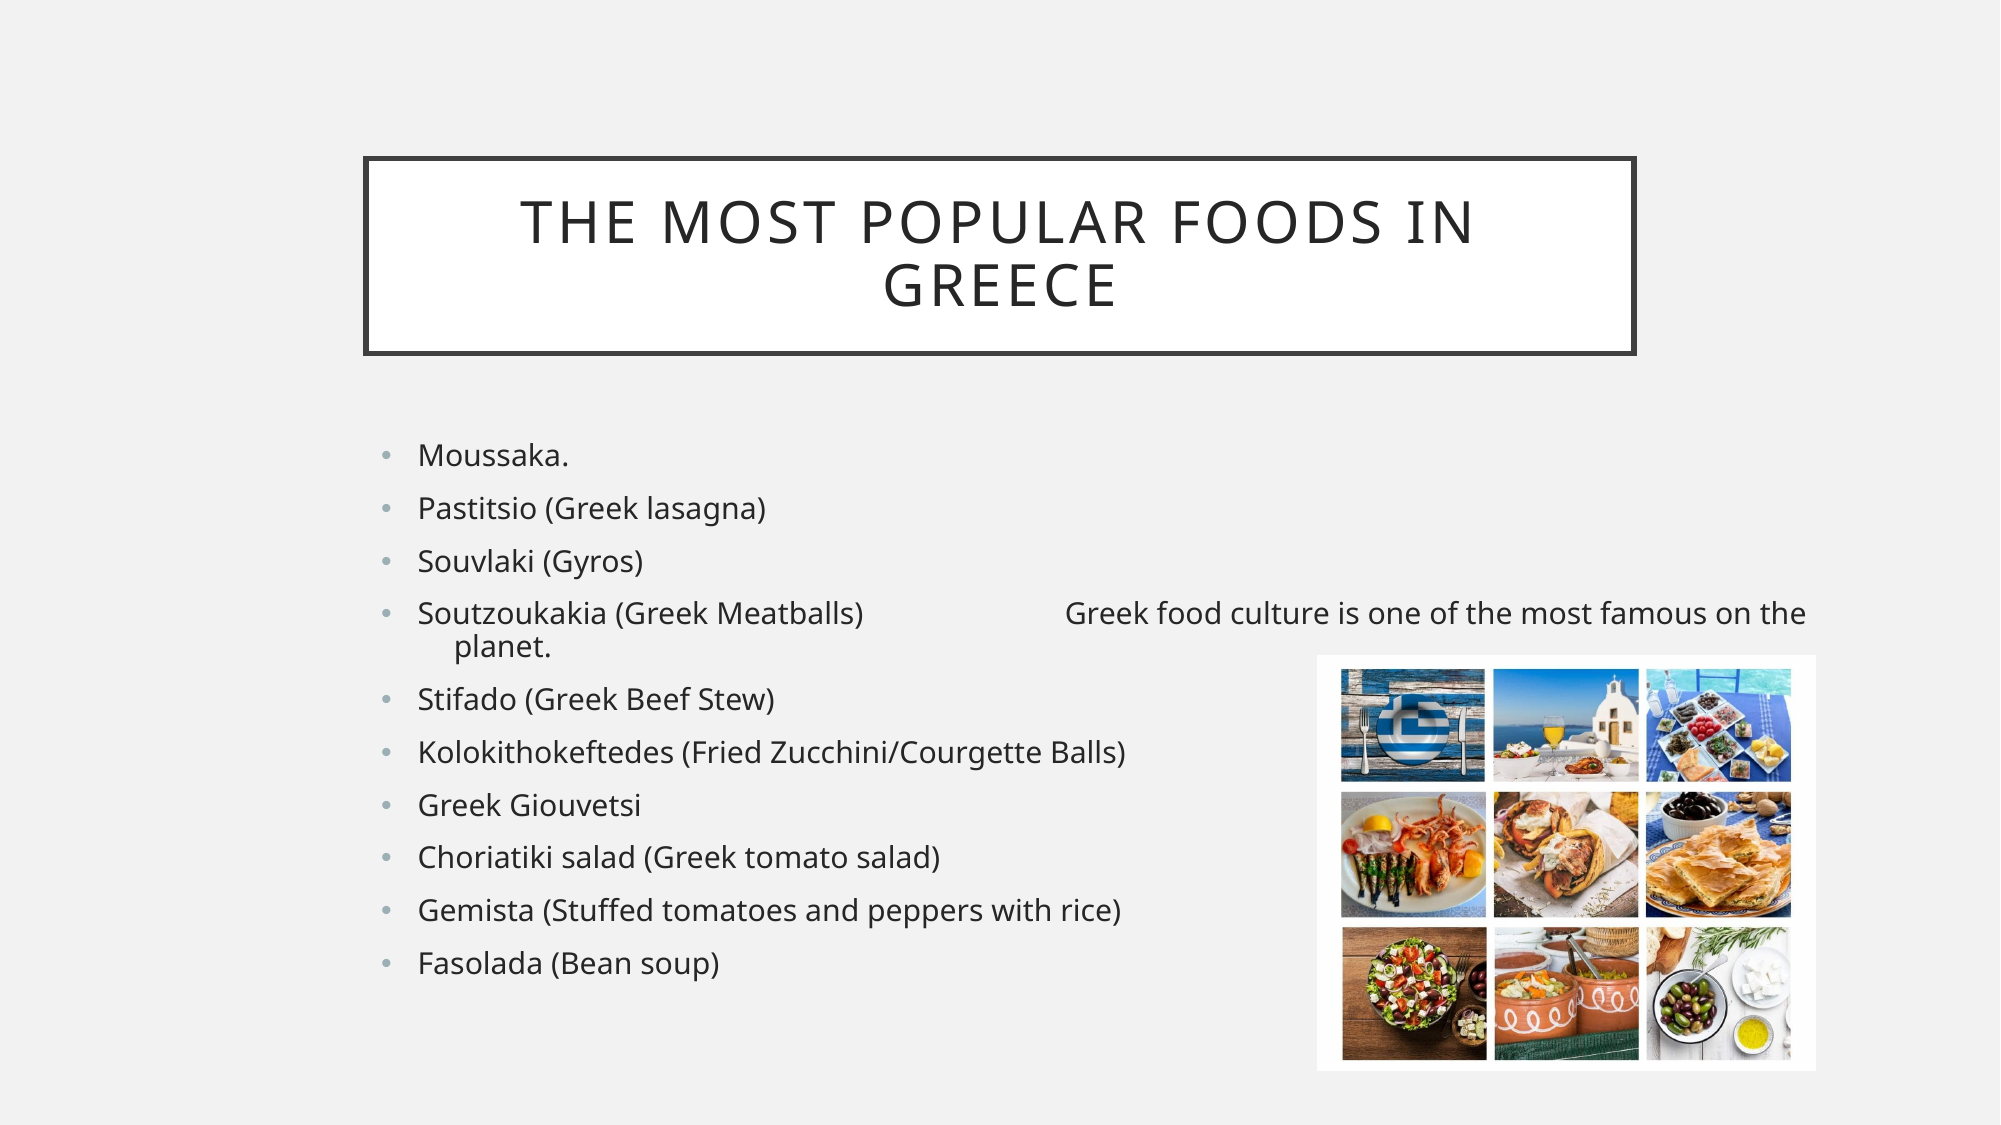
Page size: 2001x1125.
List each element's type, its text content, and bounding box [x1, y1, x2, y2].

title THE MOST POPULAR FOODS IN GREECE [366, 158, 1634, 354]
list Moussaka. Pastitsio (Greek lasagna) Souvlaki (Gyros) Soutzoukakia (Greek Meatballs) Greek food culture is one of the most famous on the planet. Stifado (Greek Beef Stew) Kolokithokeftedes (Fried Zucchini/Courgette Balls) Greek Giouvetsi Choriatiki salad (Greek tomato salad) Gemista (Stuffed tomatoes and peppers with rice) Fasolada (Bean soup) [366, 432, 1828, 991]
picture [1317, 655, 1816, 1071]
